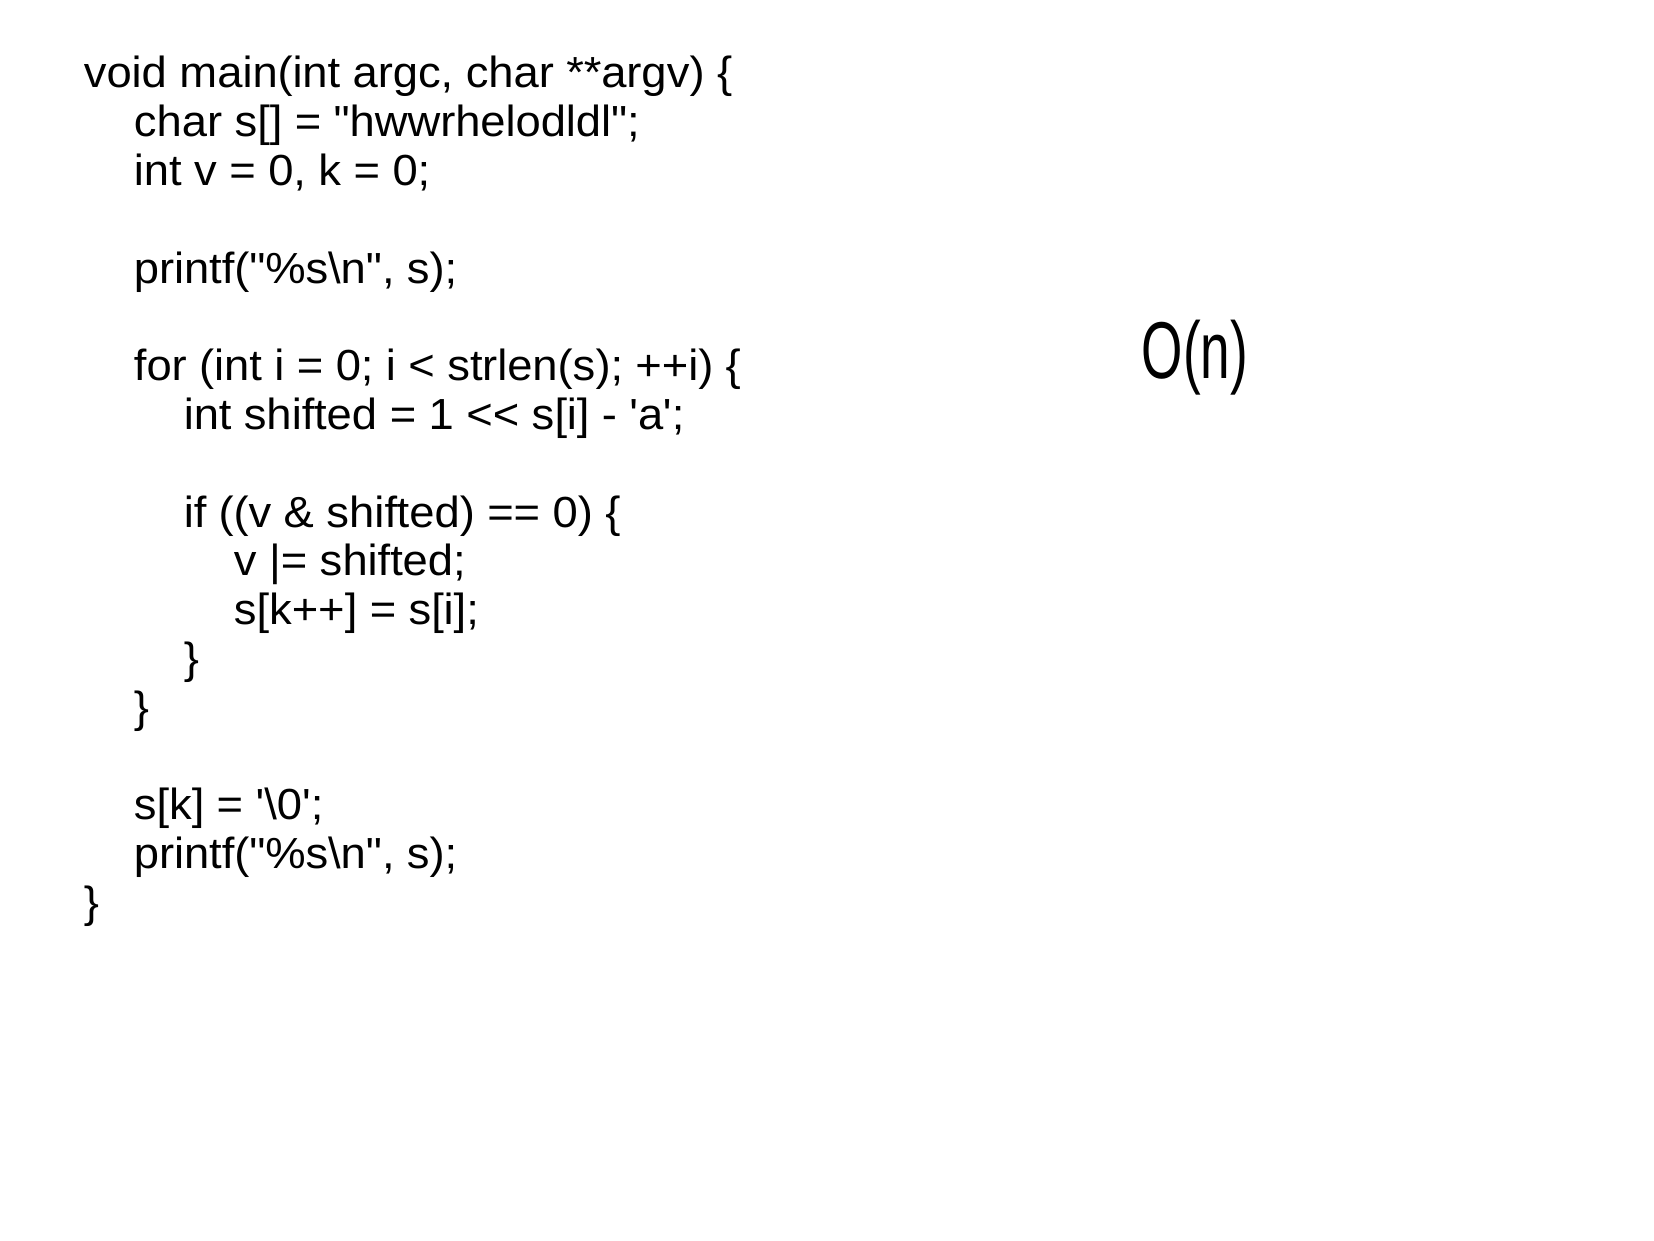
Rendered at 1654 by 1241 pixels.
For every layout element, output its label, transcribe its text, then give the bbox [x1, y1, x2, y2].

text_box O(n) [1127, 298, 1264, 405]
text_box void main(int argc, char **argv) { char s[] = "hwwrhelodldl"; int v = 0, k = 0; printf("%s\n", s); for (int i = 0; i < strlen(s); ++i) { int shifted = 1 << s[i] - 'a'; if ((v & shifted) == 0) { v |= shifted; s[k++] = s[i]; } } s[k] = '\0'; printf("%s\n", s); } [69, 41, 759, 936]
